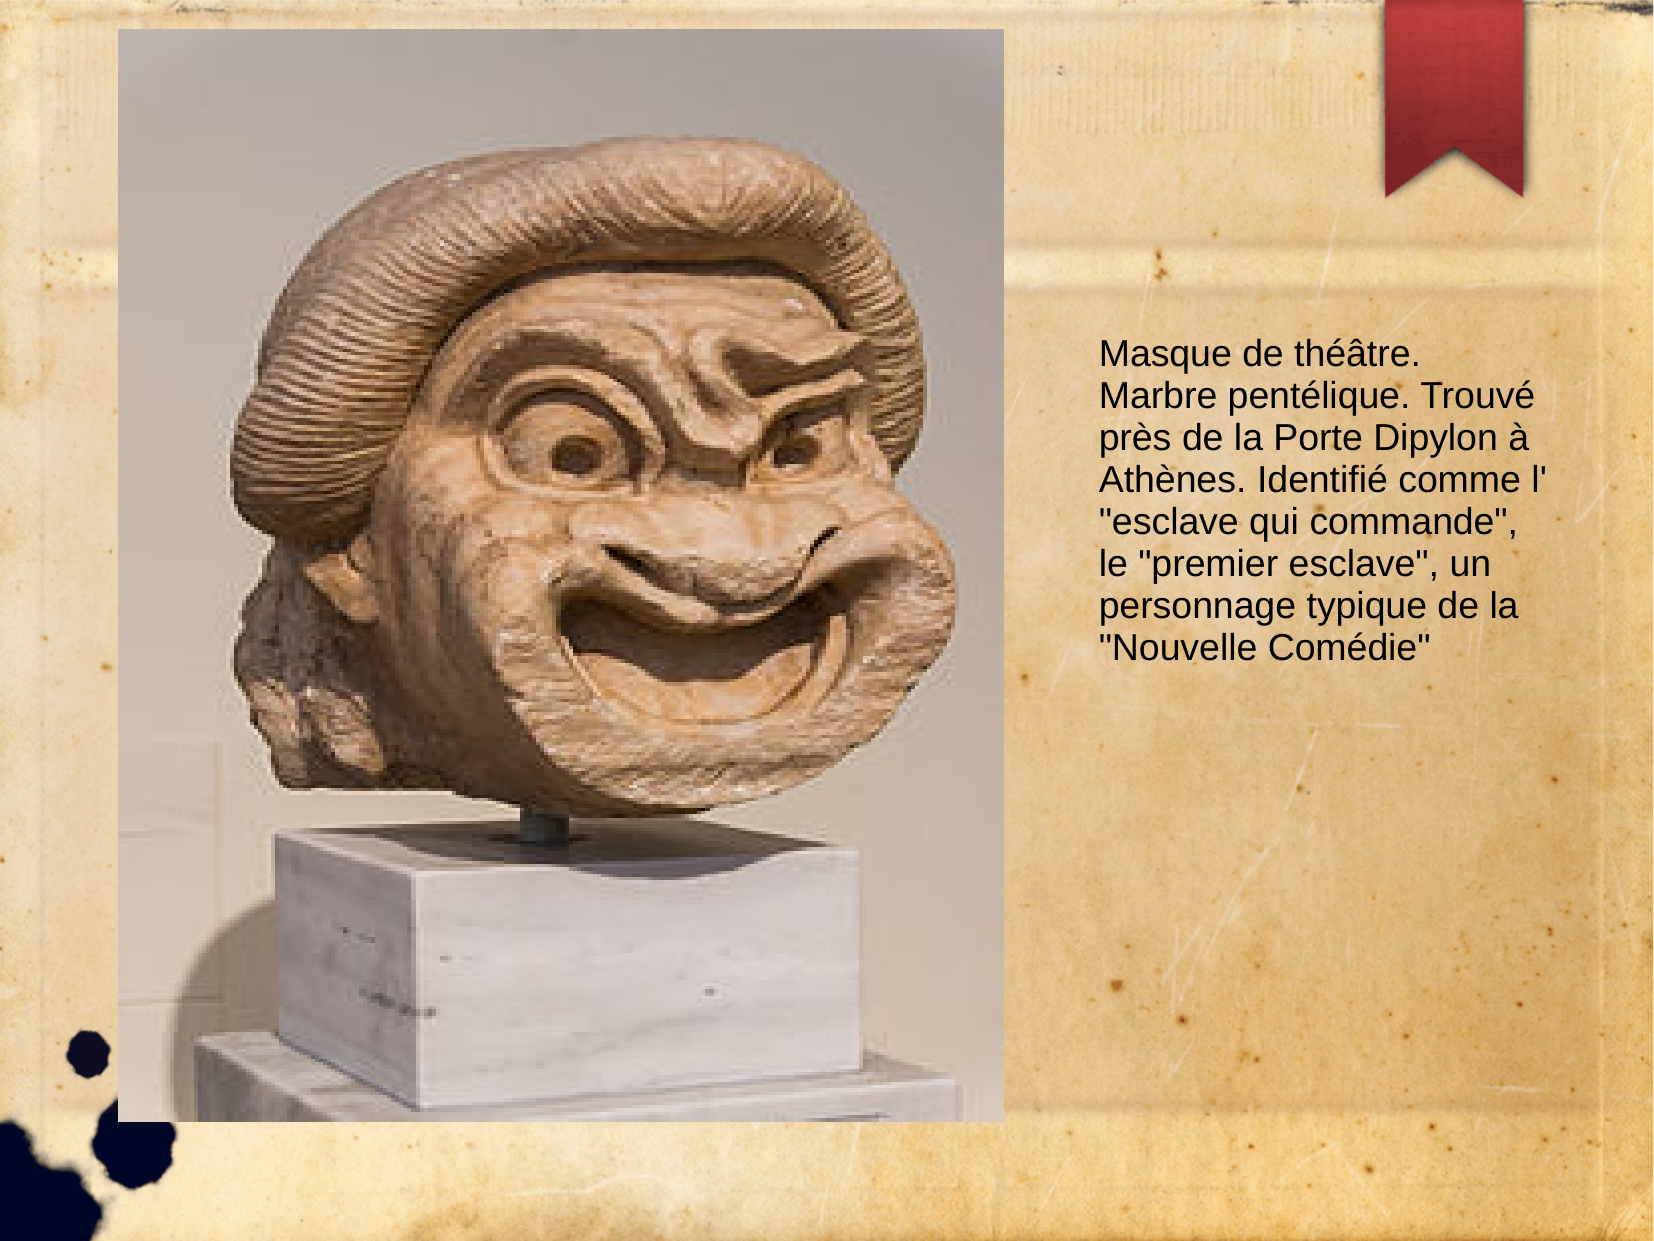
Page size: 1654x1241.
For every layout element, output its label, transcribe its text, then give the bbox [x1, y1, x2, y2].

picture [0, 0, 1654, 1241]
text_box Masque de théâtre. Marbre pentélique. Trouvé près de la Porte Dipylon à Athènes. Identifié comme l' "esclave qui commande", le "premier esclave", un personnage typique de la "Nouvelle Comédie" [1084, 324, 1565, 676]
